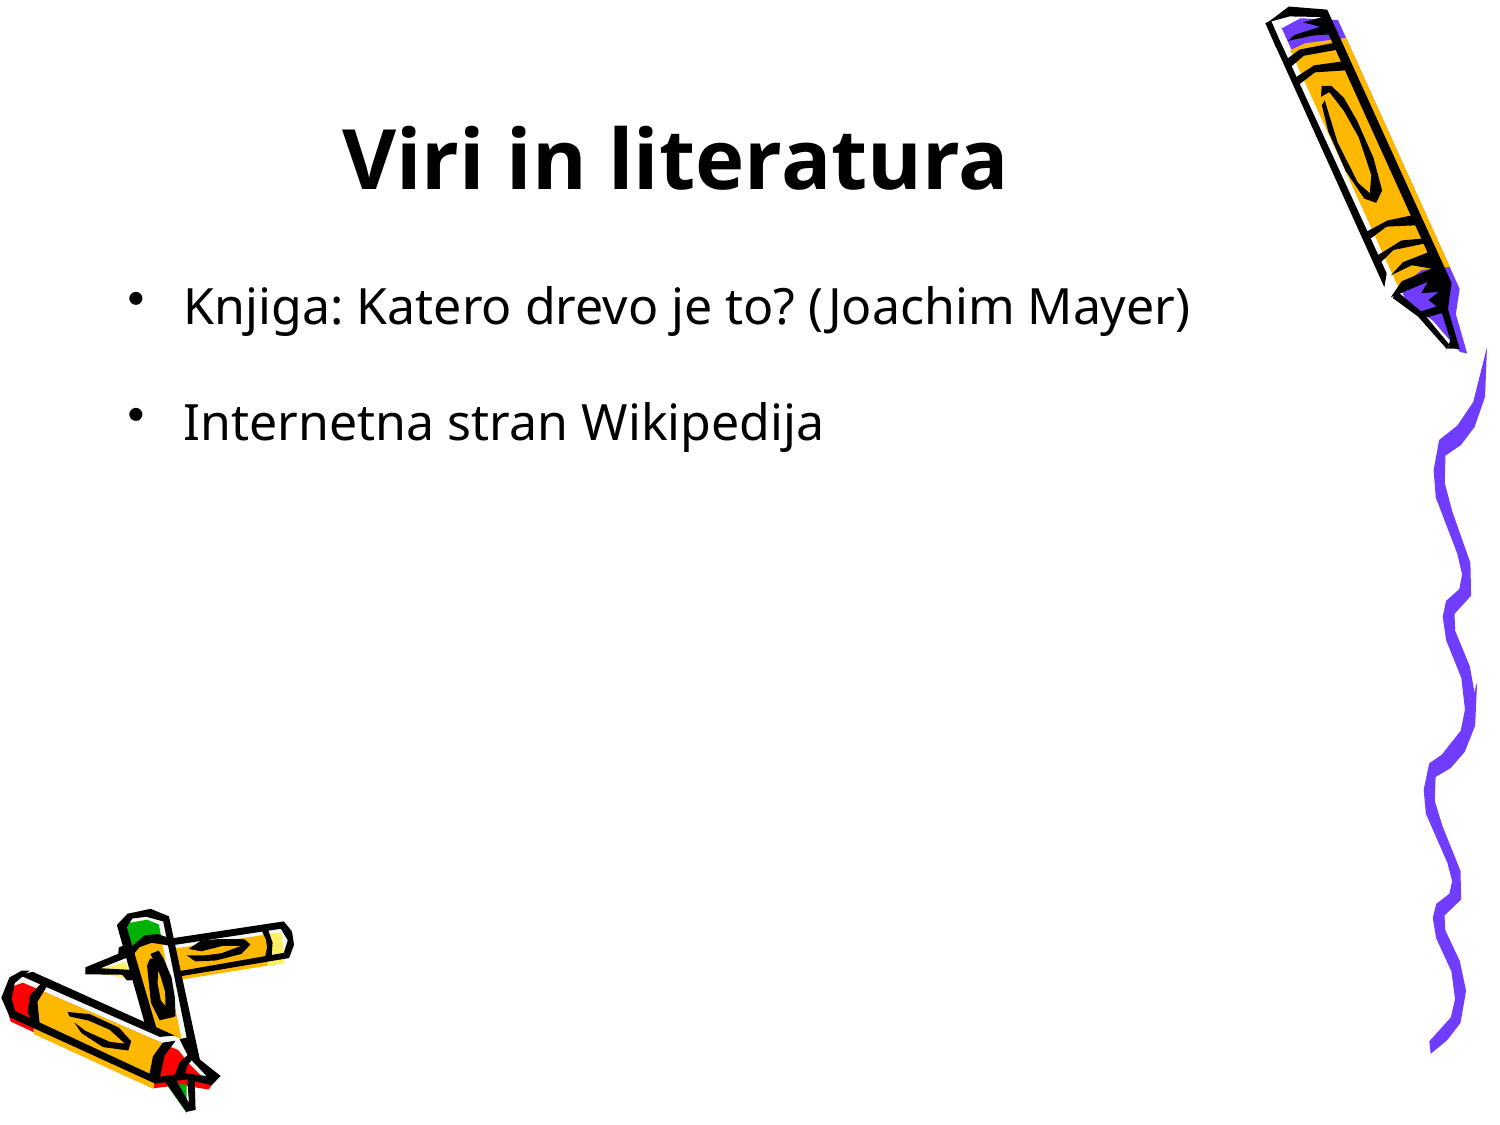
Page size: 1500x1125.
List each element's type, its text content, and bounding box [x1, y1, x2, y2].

title Viri in literatura [112, 101, 1240, 215]
list Knjiga: Katero drevo je to? (Joachim Mayer) Internetna stran Wikipedija [112, 278, 1375, 882]
